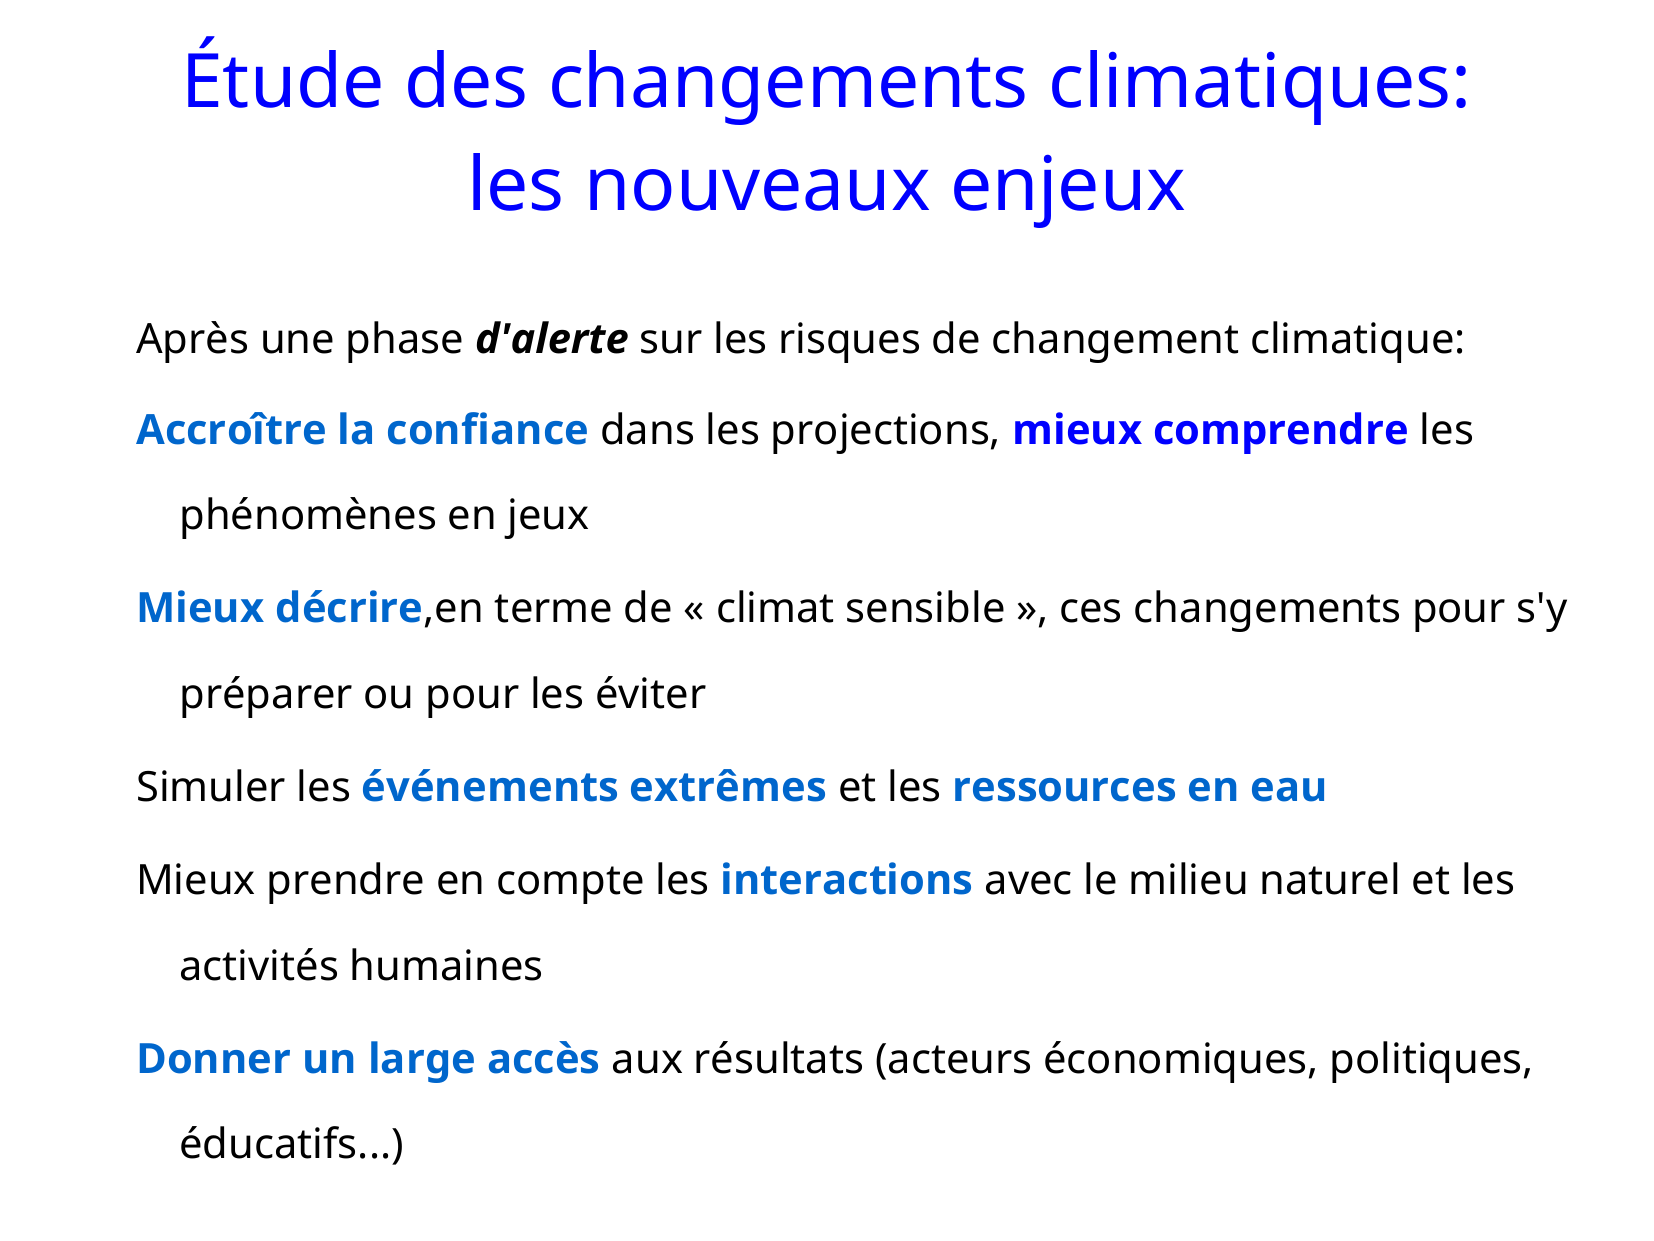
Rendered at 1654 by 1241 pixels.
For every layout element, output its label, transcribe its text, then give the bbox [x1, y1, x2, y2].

title Étude des changements climatiques: les nouveaux enjeux [82, 21, 1571, 239]
text_box Après une phase d'alerte sur les risques de changement climatique: Accroître la confiance dans les projections, mieux comprendre les phénomènes en jeux Mieux décrire,en terme de « climat sensible », ces changements pour s'y préparer ou pour les éviter Simuler les événements extrêmes et les ressources en eau Mieux prendre en compte les interactions avec le milieu naturel et les activités humaines Donner un large accès aux résultats (acteurs économiques, politiques, éducatifs...) [46, 244, 1590, 1185]
